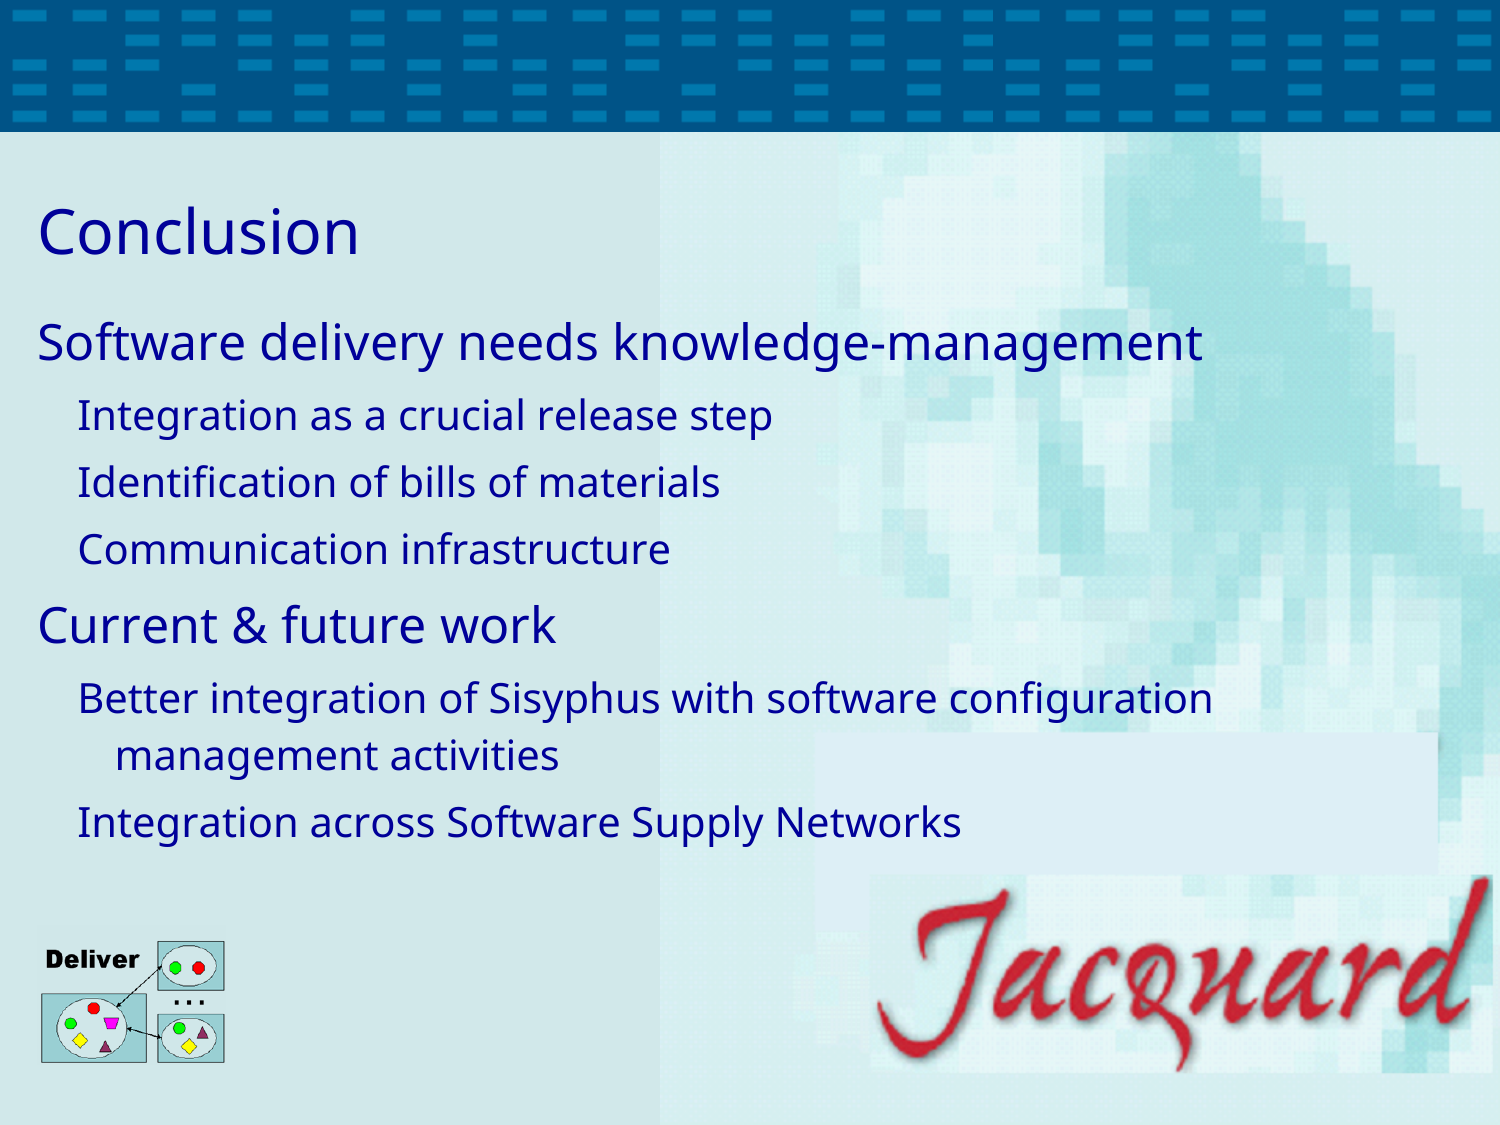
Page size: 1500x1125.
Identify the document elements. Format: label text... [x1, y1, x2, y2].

picture [37, 925, 226, 1065]
list Software delivery needs knowledge-management Integration as a crucial release step Identification of bills of materials Communication infrastructure Current & future work Better integration of Sisyphus with software configuration management activities Integration across Software Supply Networks [37, 306, 1463, 901]
picture [0, 0, 1500, 1125]
title Conclusion [37, 160, 1463, 301]
